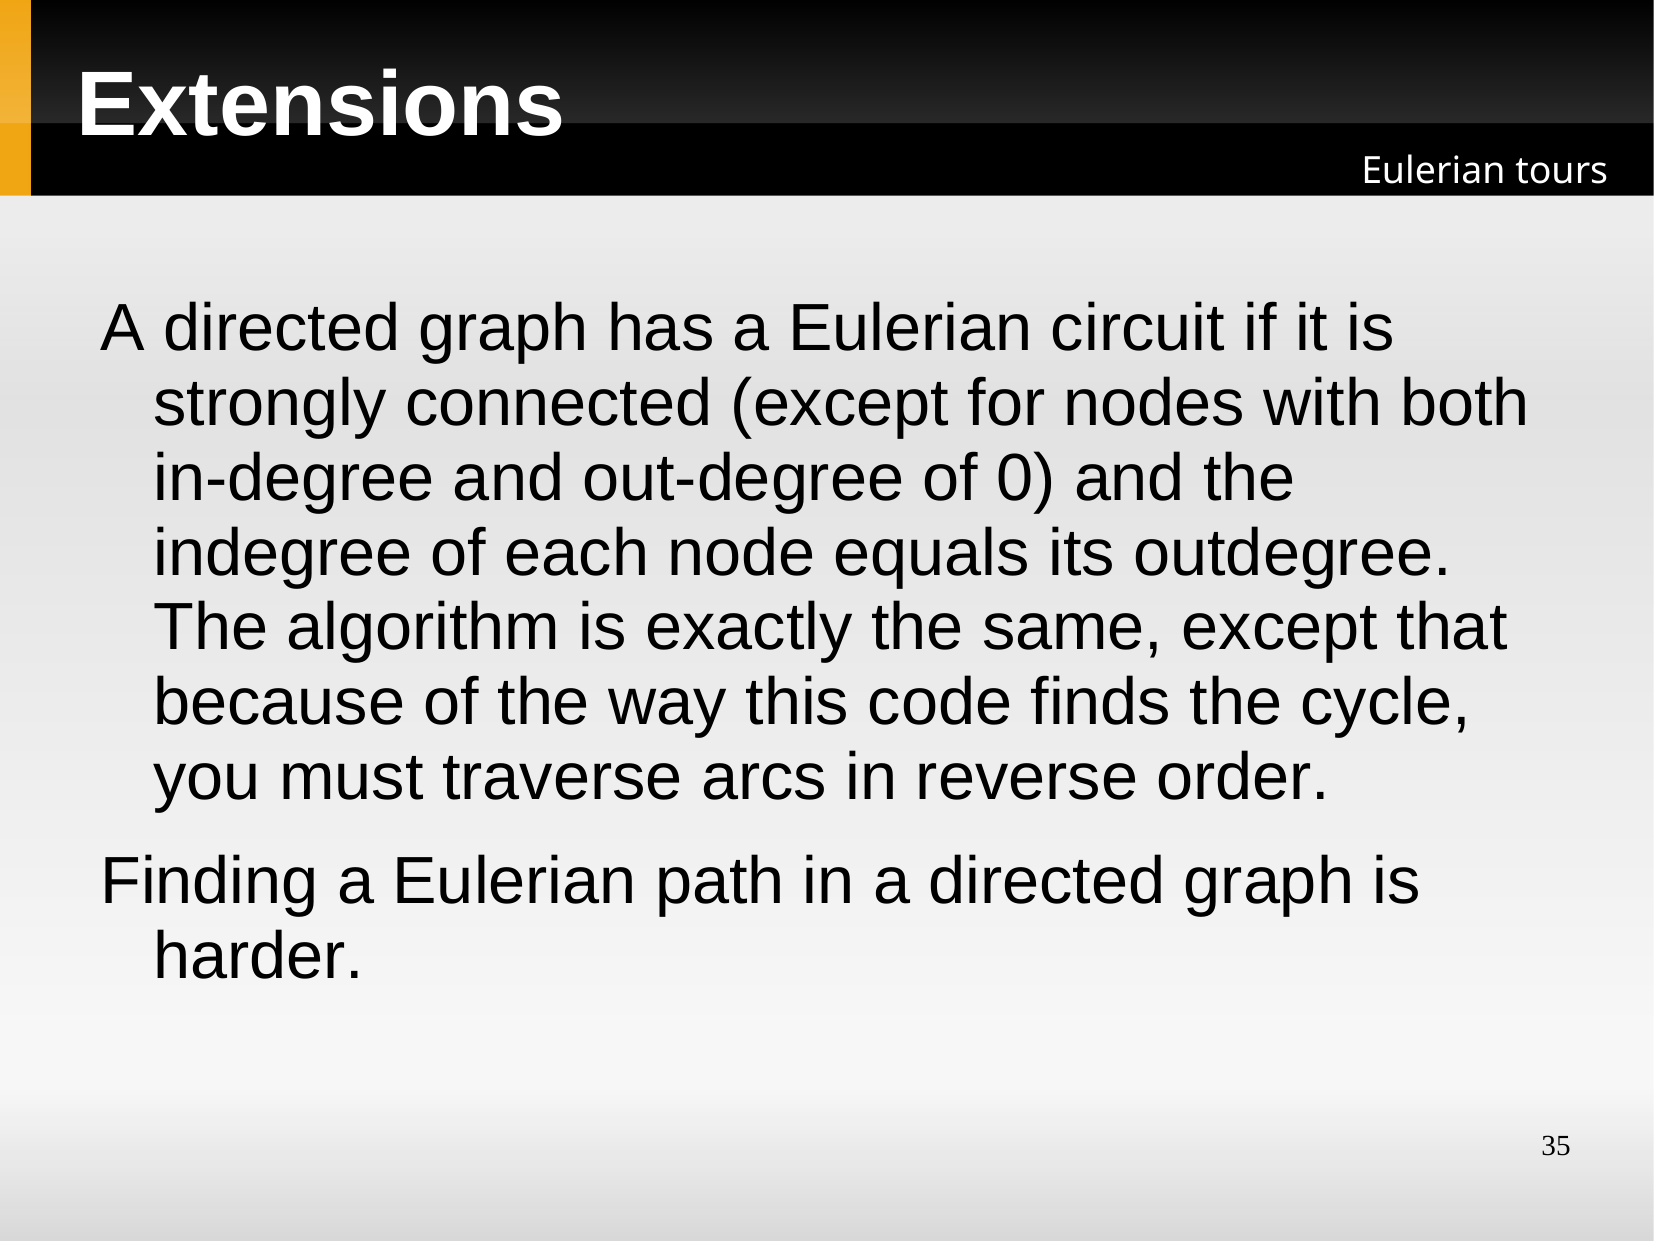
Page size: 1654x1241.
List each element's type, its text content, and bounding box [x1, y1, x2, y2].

picture [0, 0, 1654, 1241]
title Extensions [76, 7, 1565, 200]
list A directed graph has a Eulerian circuit if it is strongly connected (except for nodes with both in-degree and out-degree of 0) and the indegree of each node equals its outdegree. The algorithm is exactly the same, except that because of the way this code finds the cycle, you must traverse arcs in reverse order. Finding a Eulerian path in a directed graph is harder. [82, 290, 1571, 1094]
